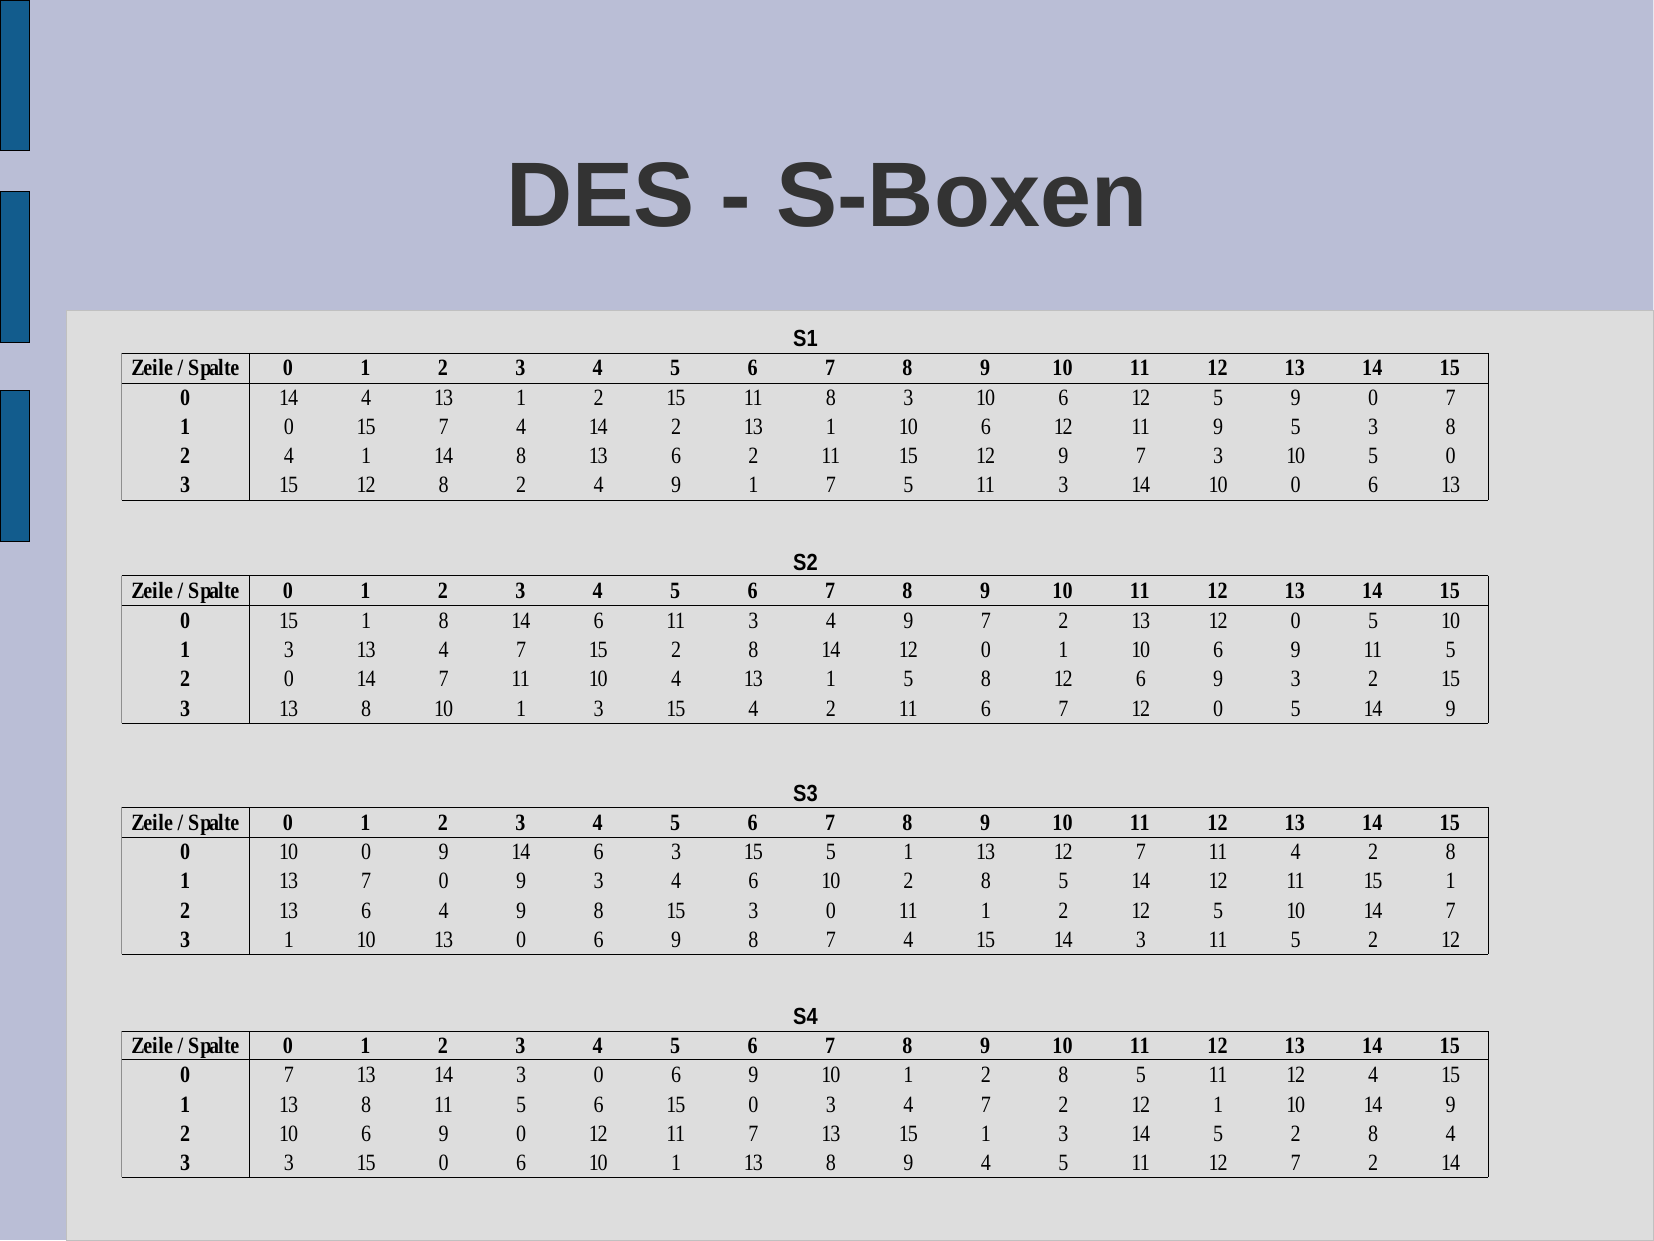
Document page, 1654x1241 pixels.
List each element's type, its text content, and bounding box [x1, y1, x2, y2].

chart [121, 324, 1620, 1209]
title DES - S-Boxen [121, 91, 1534, 299]
